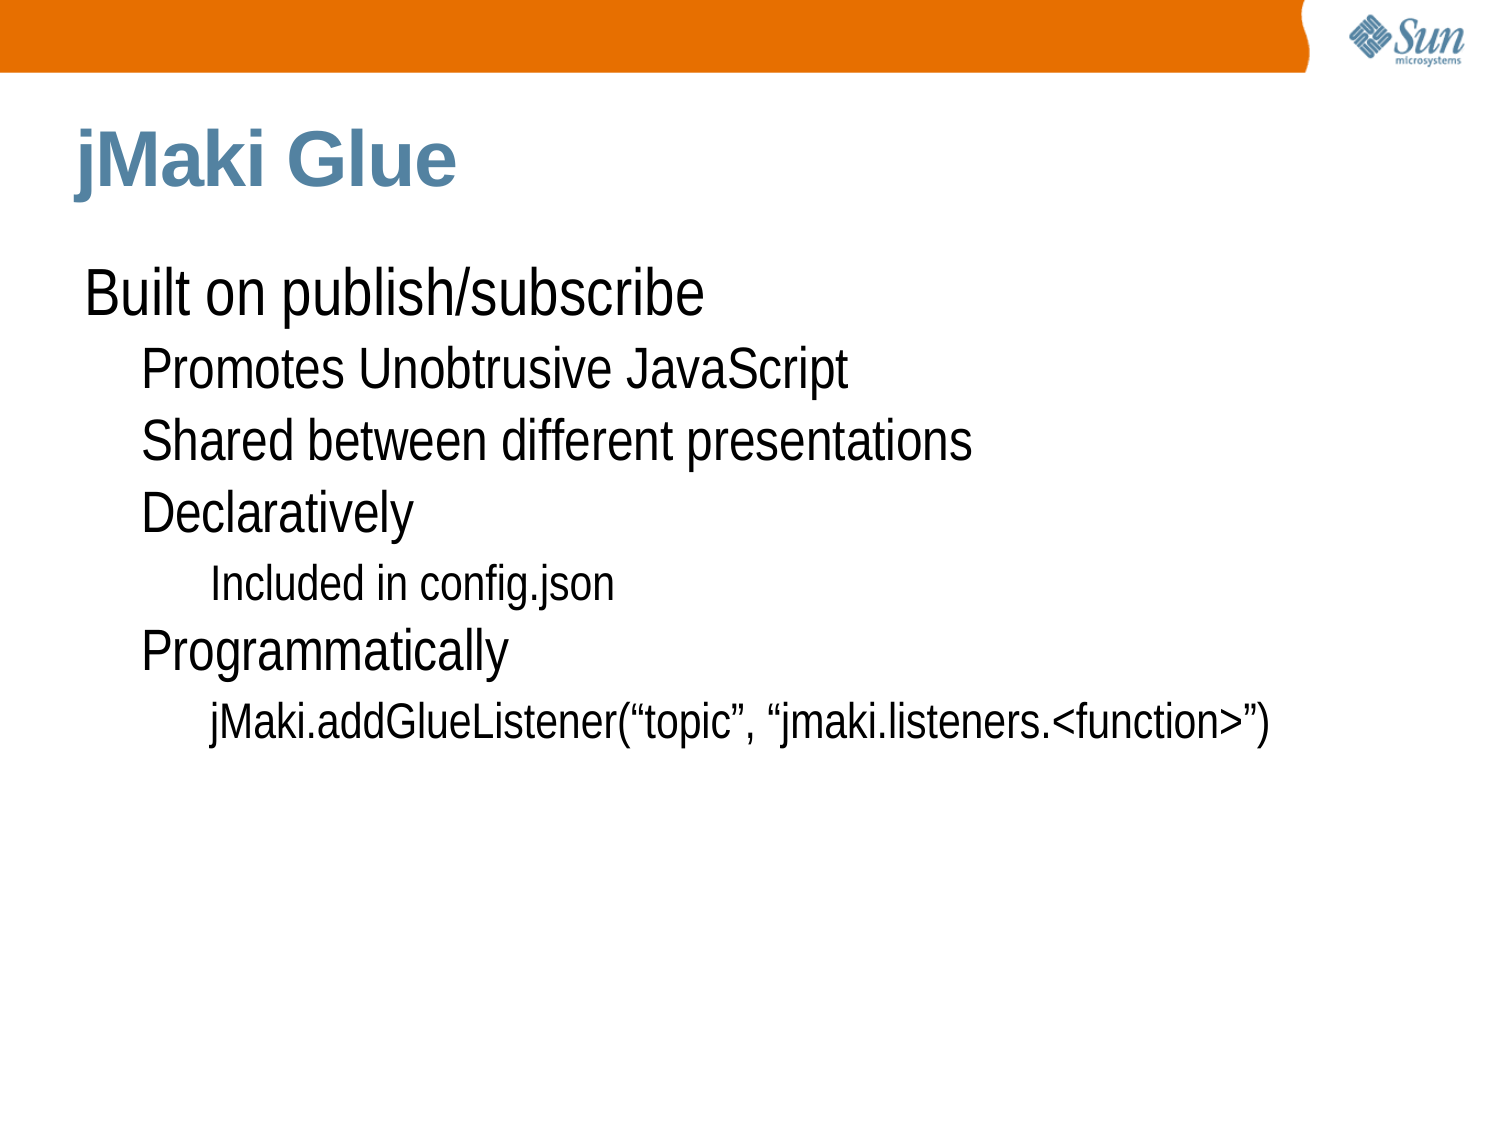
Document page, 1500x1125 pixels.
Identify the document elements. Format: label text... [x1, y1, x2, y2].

list Built on publish/subscribe Promotes Unobtrusive JavaScript Shared between different presentations Declaratively Included in config.json Programmatically jMaki.addGlueListener(“topic”, “jmaki.listeners.<function>”) [64, 263, 1468, 958]
picture [0, 0, 1500, 75]
title jMaki Glue [75, 122, 1438, 228]
